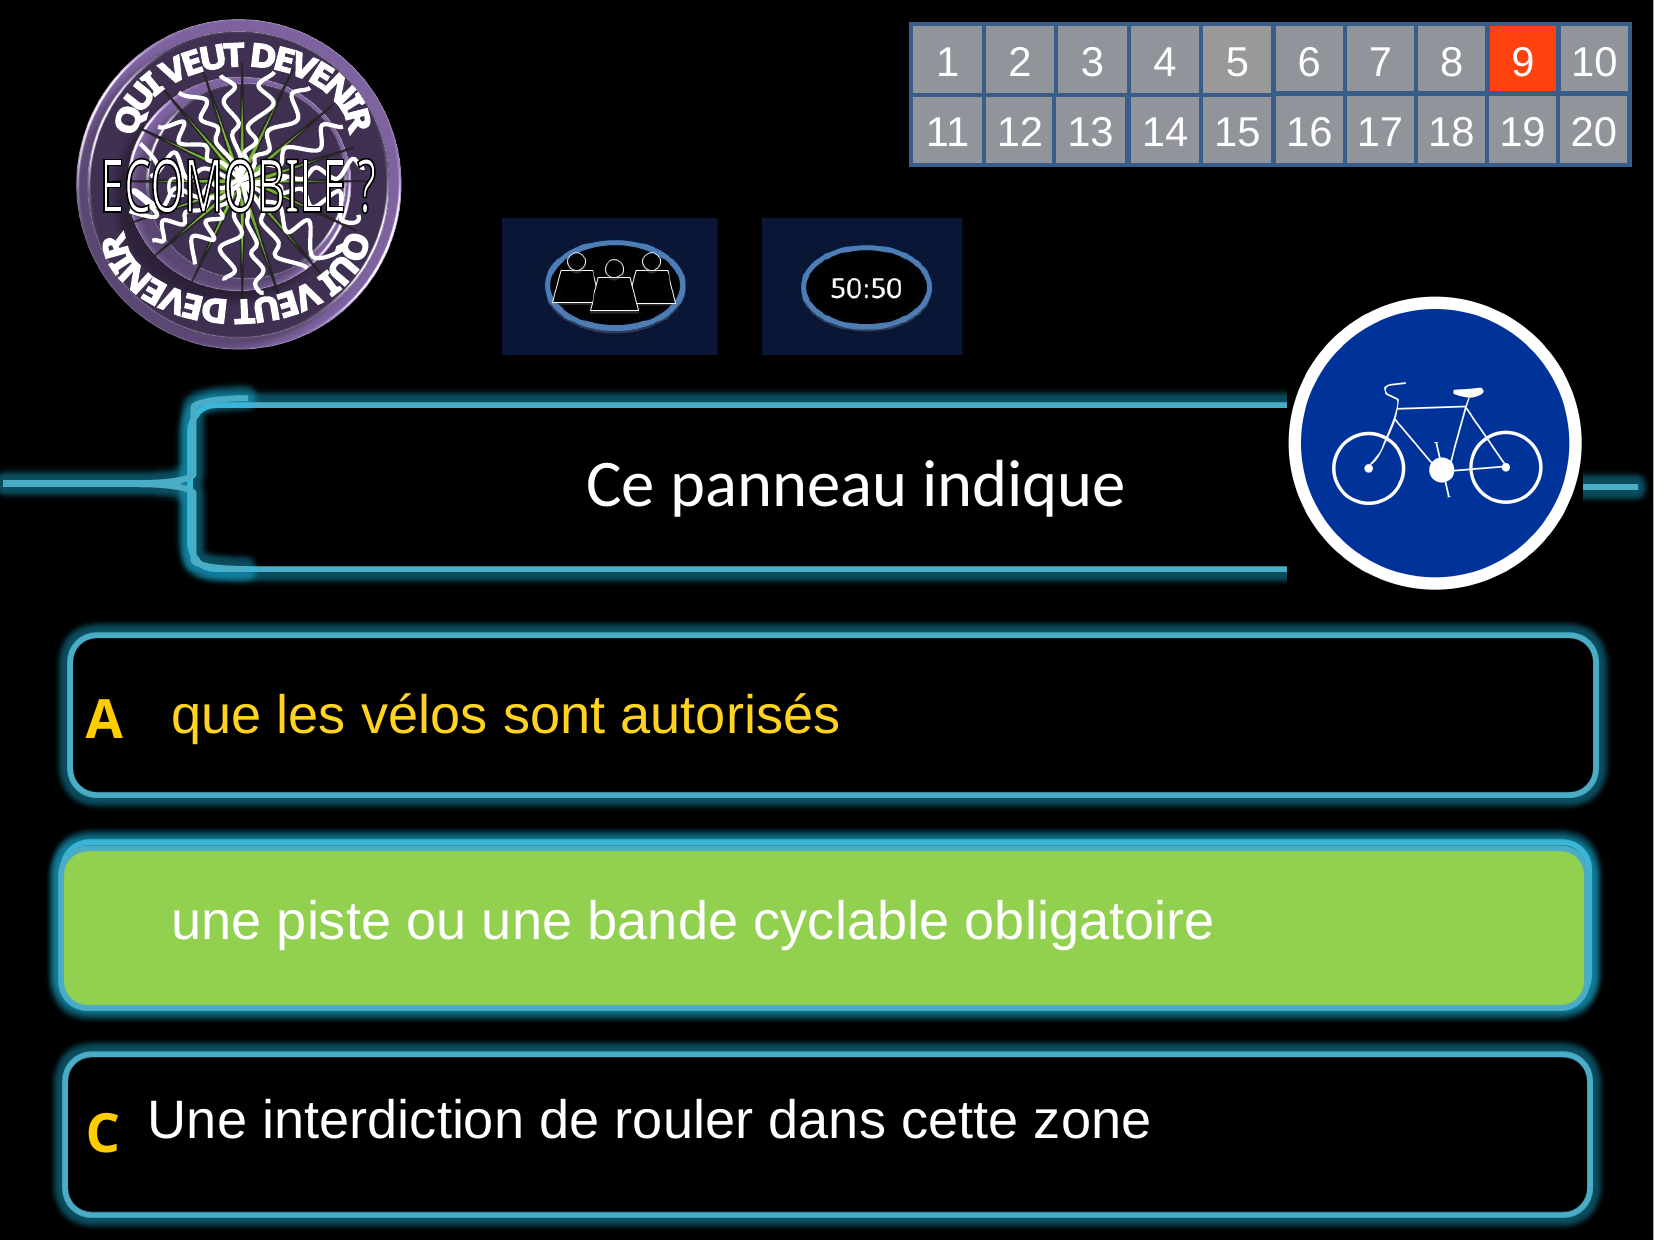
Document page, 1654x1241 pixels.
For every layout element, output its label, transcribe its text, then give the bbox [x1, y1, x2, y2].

text_box 3 [1056, 24, 1128, 95]
picture [0, 295, 1654, 591]
title Ce panneau indique [200, 407, 1287, 573]
text_box 15 [1201, 94, 1273, 166]
text_box 9 [1487, 24, 1558, 93]
text_box 11 [911, 94, 983, 166]
text_box 4 [1128, 24, 1201, 94]
list Une interdiction de rouler dans cette zone [147, 1049, 1548, 1192]
picture [41, 822, 1609, 1028]
text_box 12 [983, 94, 1054, 166]
text_box 5 [1201, 24, 1273, 94]
text_box 13 [1054, 94, 1127, 166]
text_box 20 [1558, 93, 1630, 166]
picture [50, 615, 1616, 815]
text_box 7 [1344, 24, 1416, 93]
text_box 14 [1128, 94, 1201, 166]
text_box 17 [1345, 93, 1415, 166]
picture [45, 1034, 1610, 1235]
text_box 16 [1273, 93, 1345, 166]
picture [53, 18, 402, 370]
text_box 6 [1273, 24, 1344, 93]
list une piste ou une bande cyclable obligatoire [171, 850, 1571, 993]
text_box 1 [911, 24, 983, 94]
text_box 18 [1415, 93, 1486, 166]
text_box 19 [1486, 93, 1558, 166]
text_box 8 [1416, 24, 1487, 93]
text_box 10 [1558, 24, 1630, 93]
text_box 2 [983, 24, 1056, 94]
list que les vélos sont autorisés [171, 643, 1571, 786]
